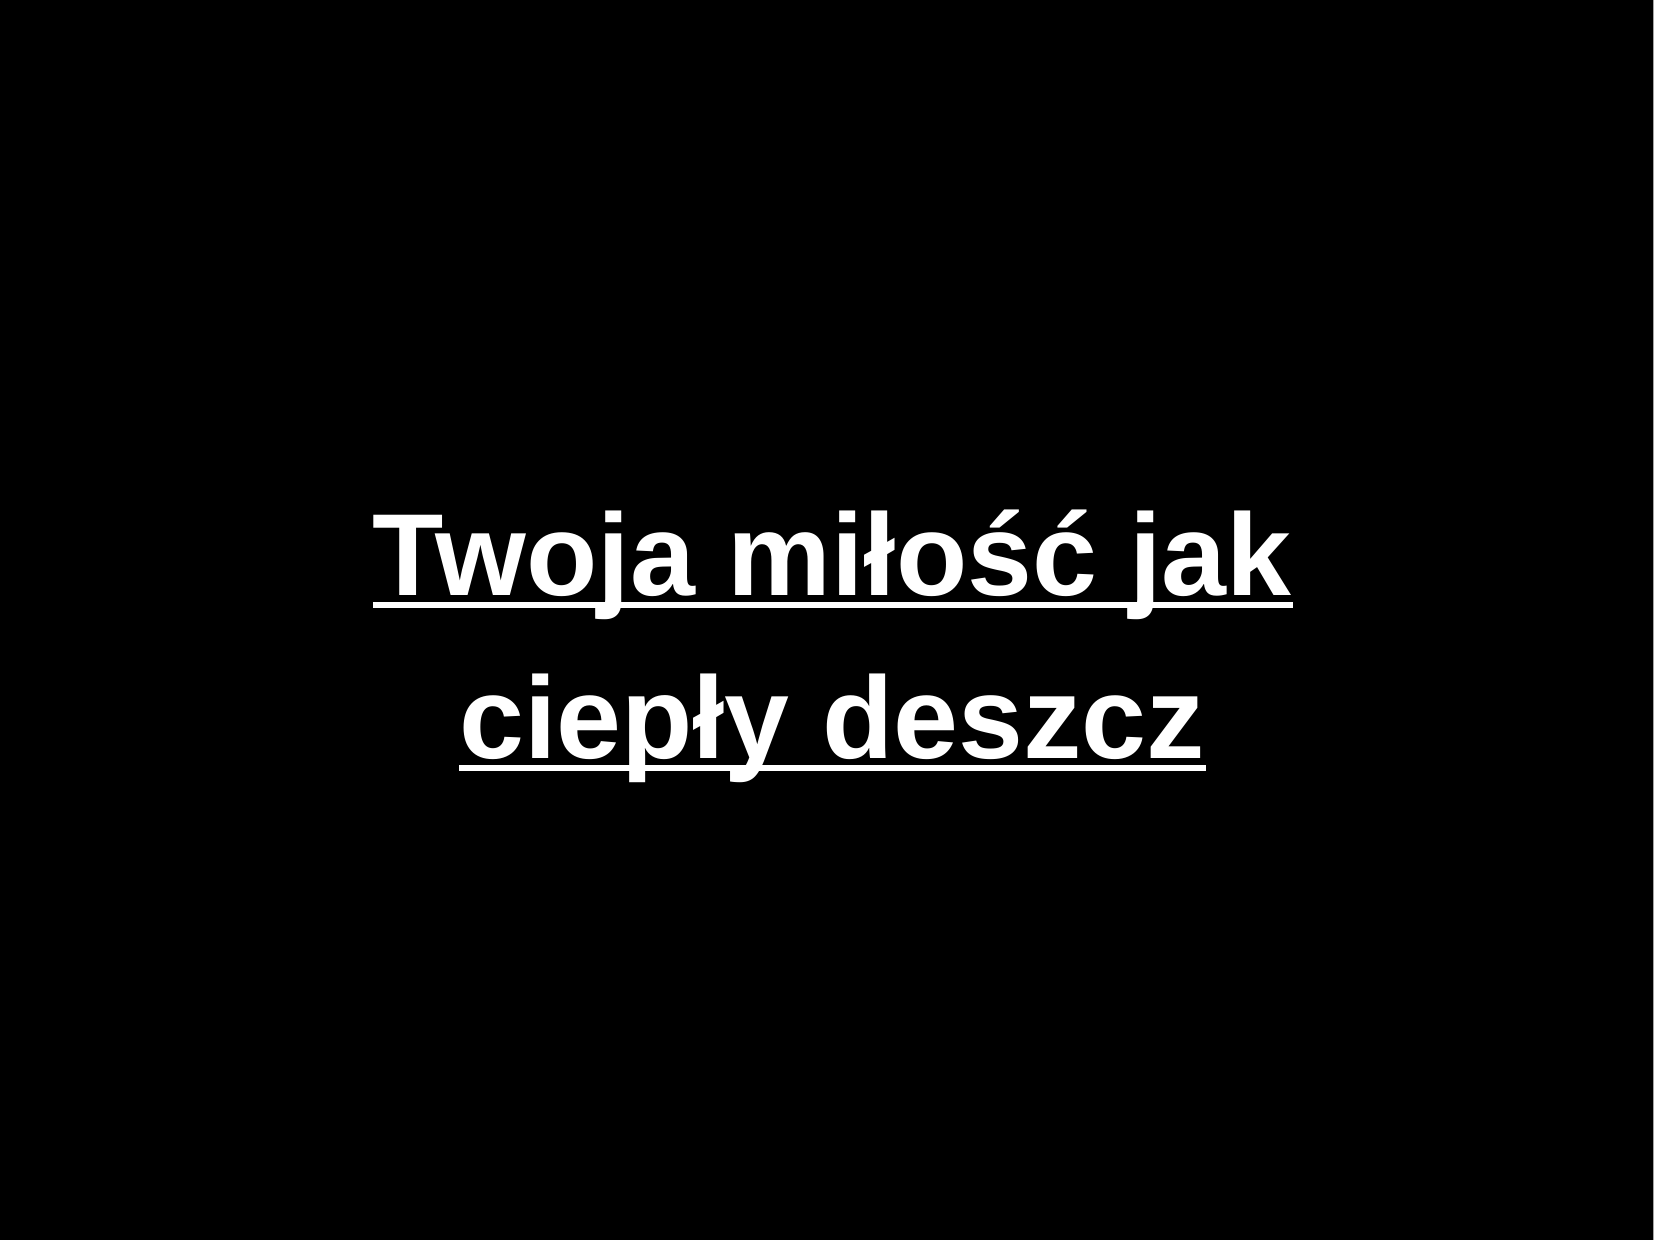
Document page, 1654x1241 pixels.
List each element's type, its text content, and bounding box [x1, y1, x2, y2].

subtitle Twoja miłość jak ciepły deszcz [11, 0, 1654, 1241]
